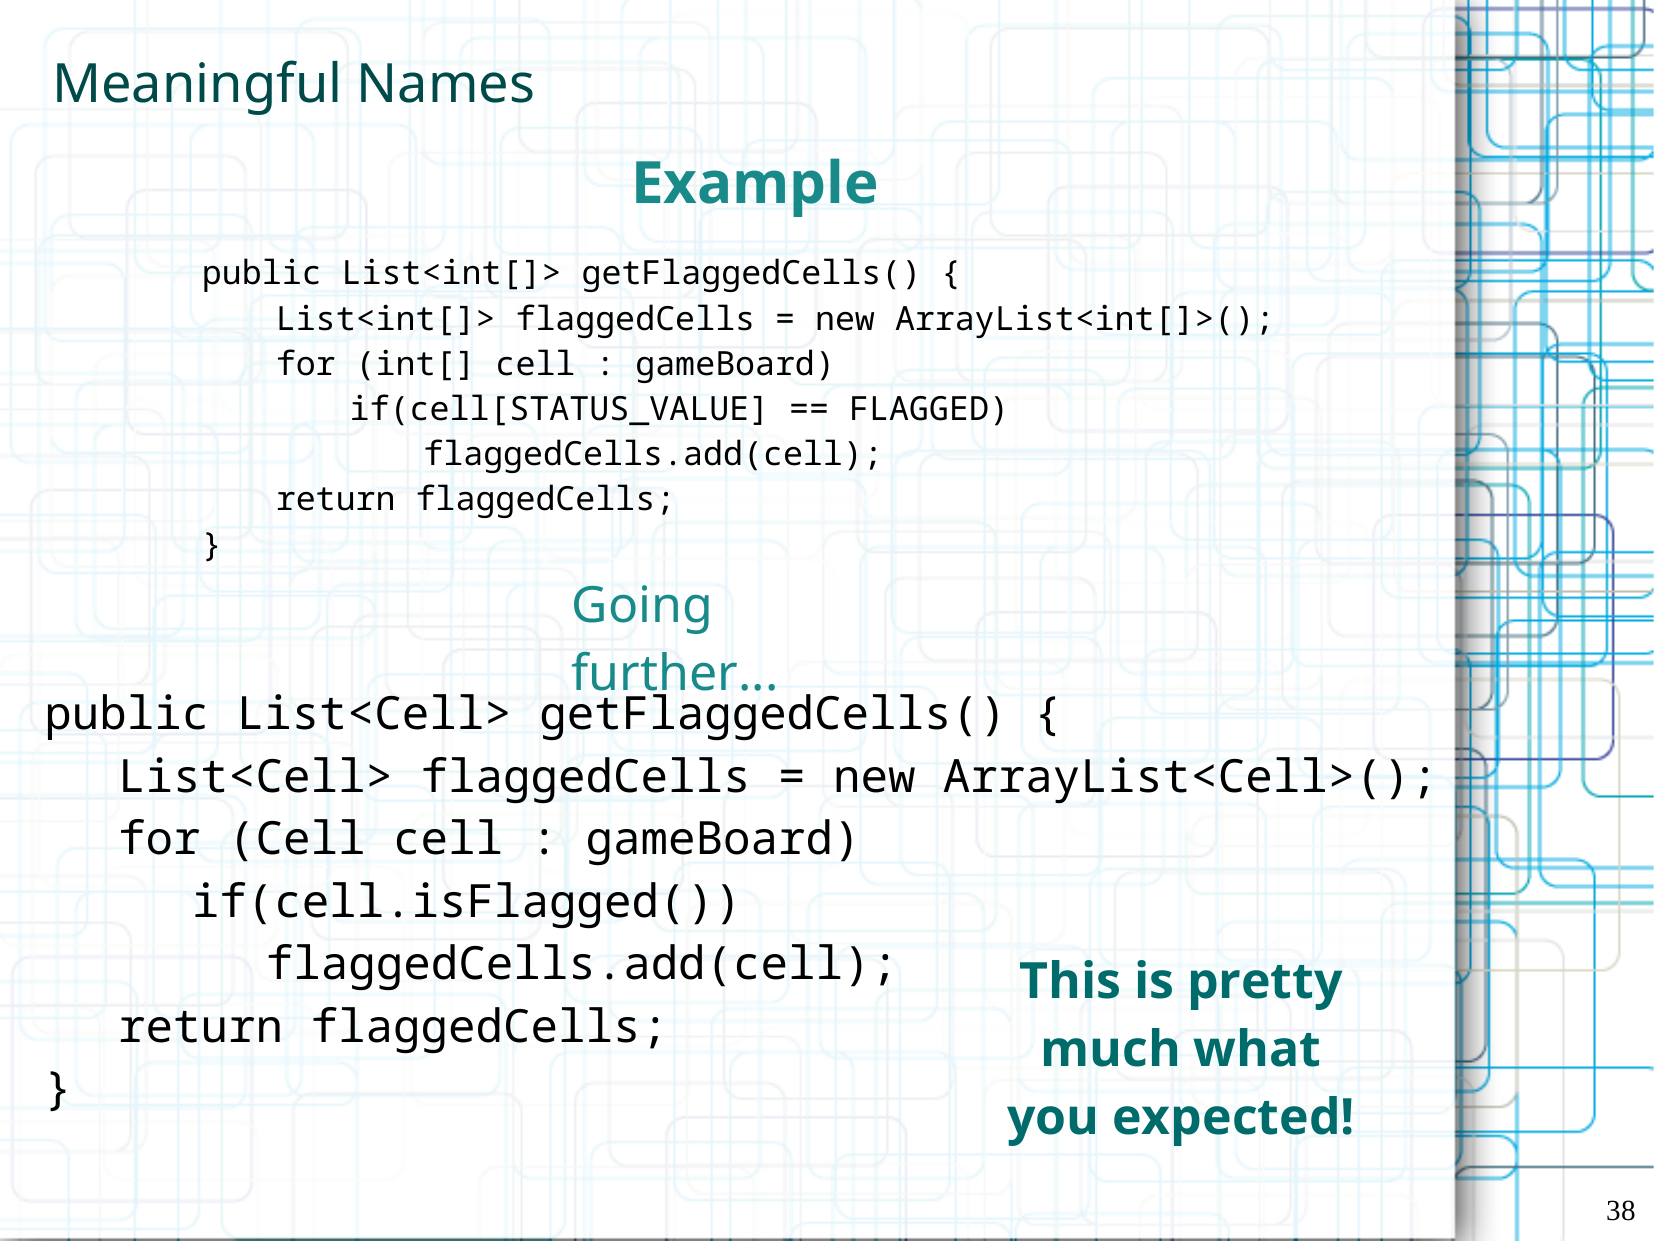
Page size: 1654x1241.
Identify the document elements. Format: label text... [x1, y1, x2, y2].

text_box This is pretty much what you expected! [975, 937, 1388, 1235]
text_box Example [436, 134, 1074, 233]
text_box public List<int[]> getFlaggedCells() { List<int[]> flaggedCells = new ArrayList<int[]>(); for (int[] cell : gameBoard) if(cell[STATUS_VALUE] == FLAGGED) flaggedCells.add(cell); return flaggedCells; } [187, 241, 1313, 548]
picture [0, 0, 1654, 1241]
text_box public List<Cell> getFlaggedCells() { List<Cell> flaggedCells = new ArrayList<Cell>(); for (Cell cell : gameBoard) if(cell.isFlagged()) flaggedCells.add(cell); return flaggedCells; } [29, 673, 1506, 1168]
text_box Meaningful Names [37, 37, 676, 113]
text_box Going further... [556, 561, 938, 633]
